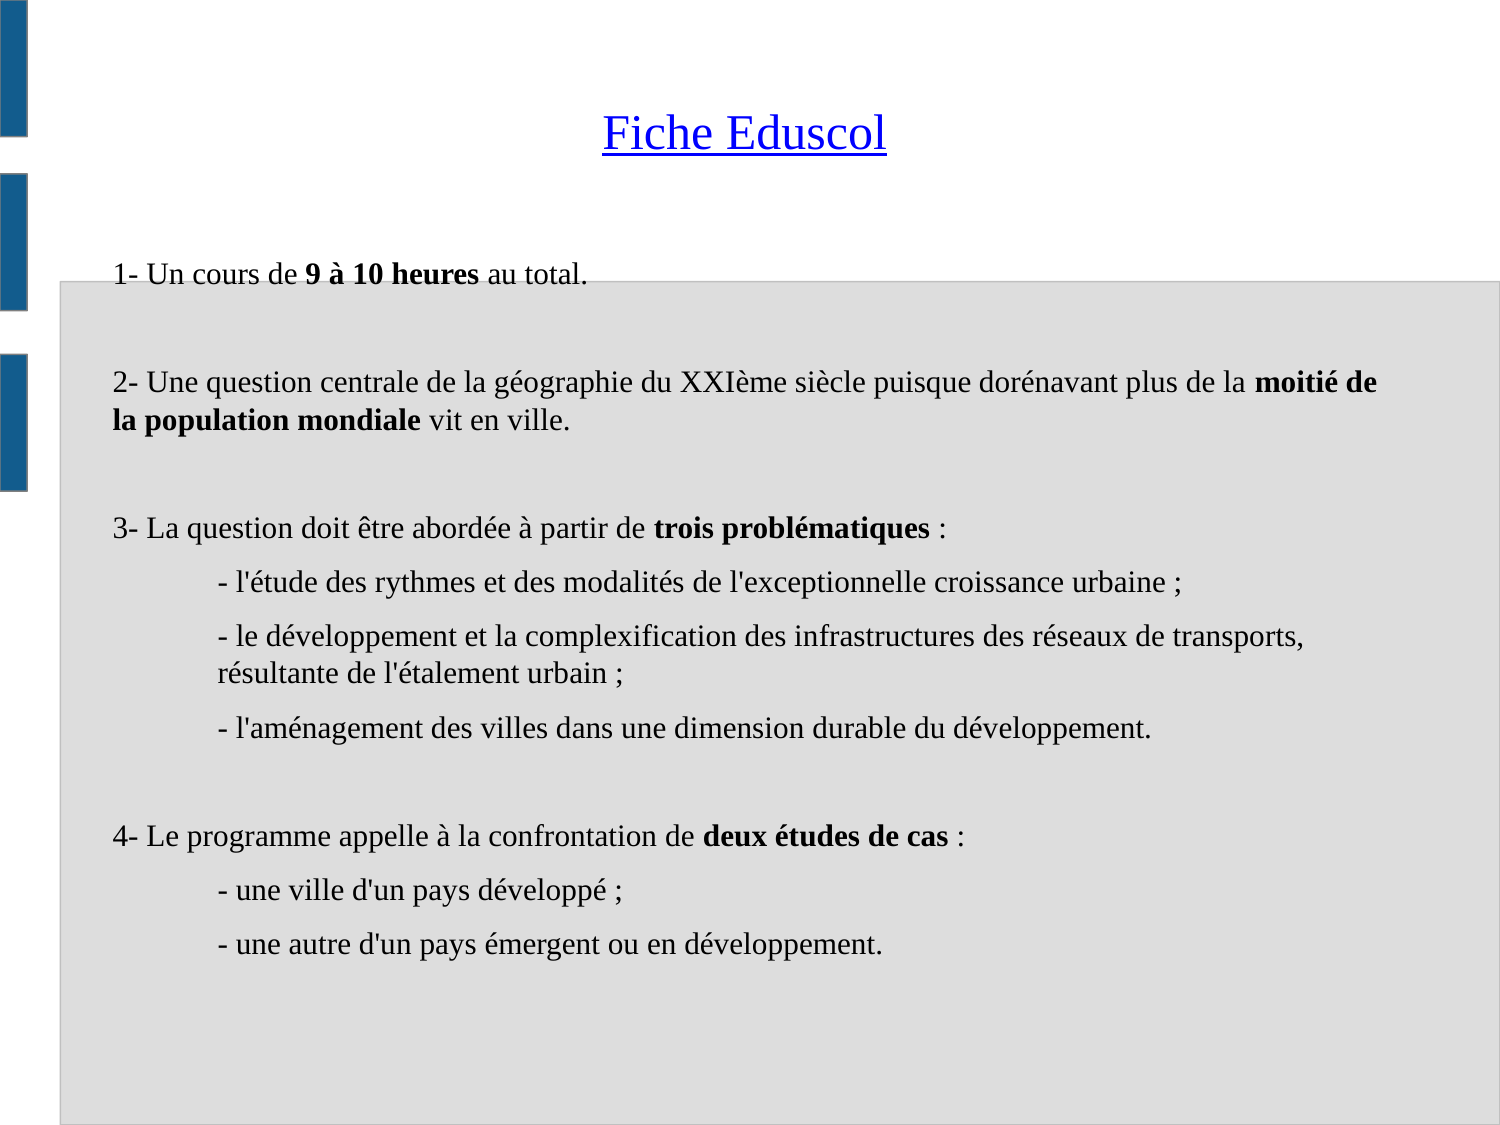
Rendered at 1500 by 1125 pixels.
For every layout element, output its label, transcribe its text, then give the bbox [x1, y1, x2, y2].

text_box Fiche Eduscol 1- Un cours de 9 à 10 heures au total. 2- Une question centrale de la géographie du XXIème siècle puisque dorénavant plus de la moitié de la population mondiale vit en ville. 3- La question doit être abordée à partir de trois problématiques : - l'étude des rythmes et des modalités de l'exceptionnelle croissance urbaine ; - le développement et la complexification des infrastructures des réseaux de transports, résultante de l'étalement urbain ; - l'aménagement des villes dans une dimension durable du développement. 4- Le programme appelle à la confrontation de deux études de cas : - une ville d'un pays développé ; - une autre d'un pays émergent ou en développement. [112, 99, 1388, 1000]
